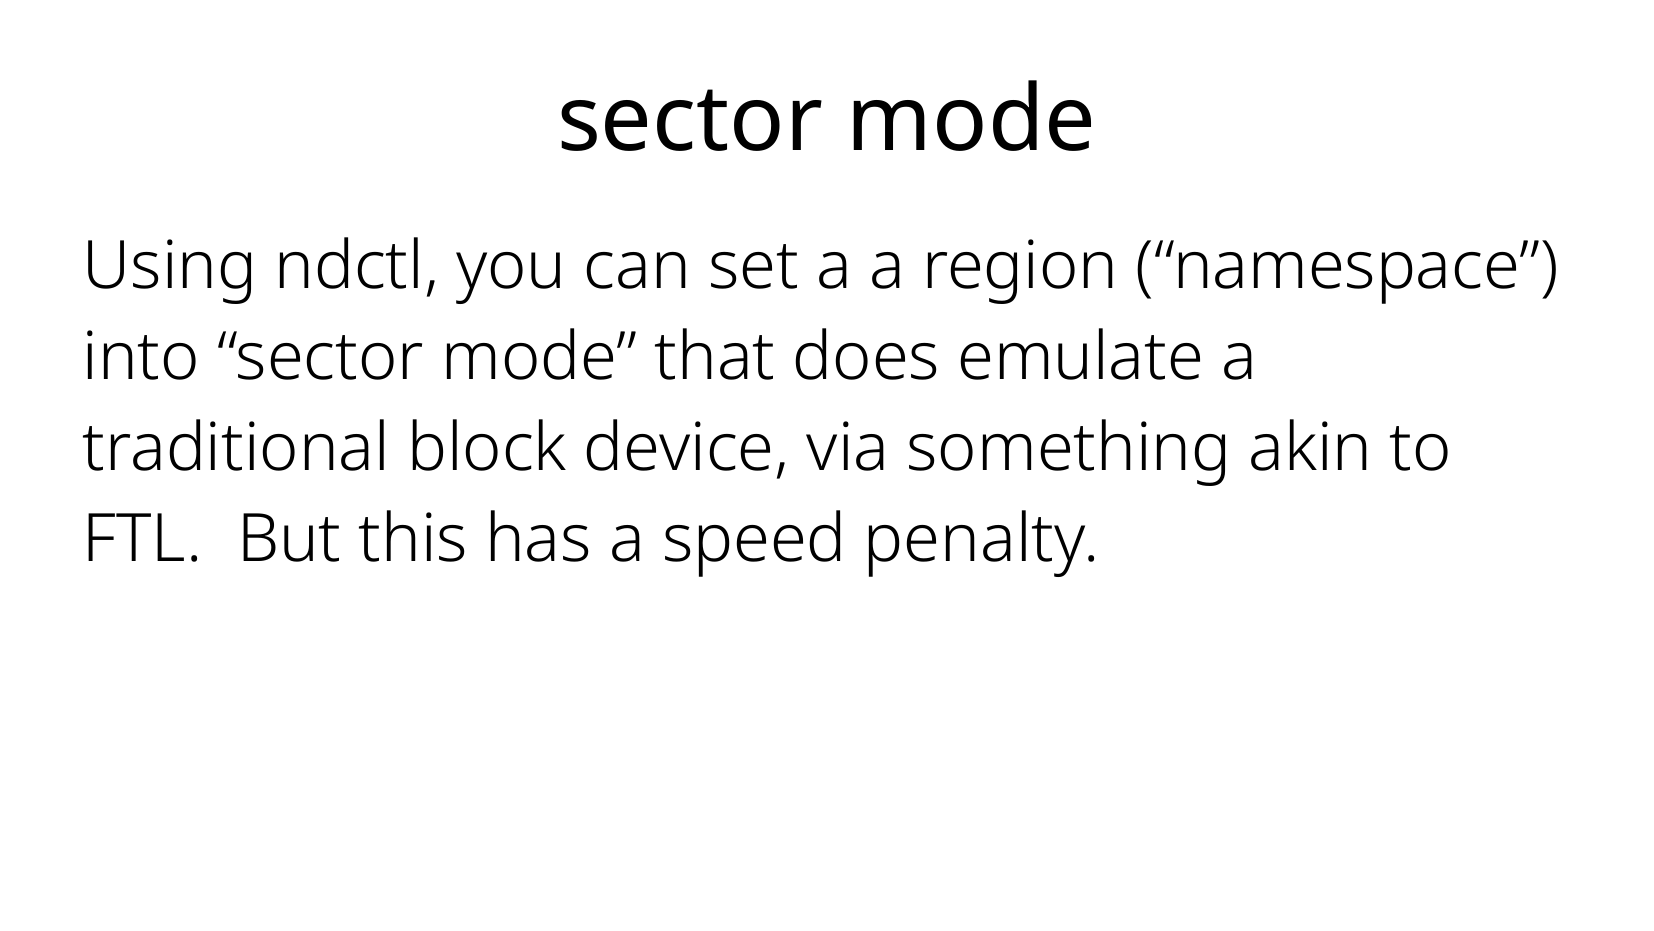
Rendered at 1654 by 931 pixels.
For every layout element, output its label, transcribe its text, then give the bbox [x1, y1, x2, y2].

title sector mode [82, 37, 1571, 193]
list Using ndctl, you can set a a region (“namespace”) into “sector mode” that does emulate a traditional block device, via something akin to FTL. But this has a speed penalty. [82, 217, 1571, 758]
